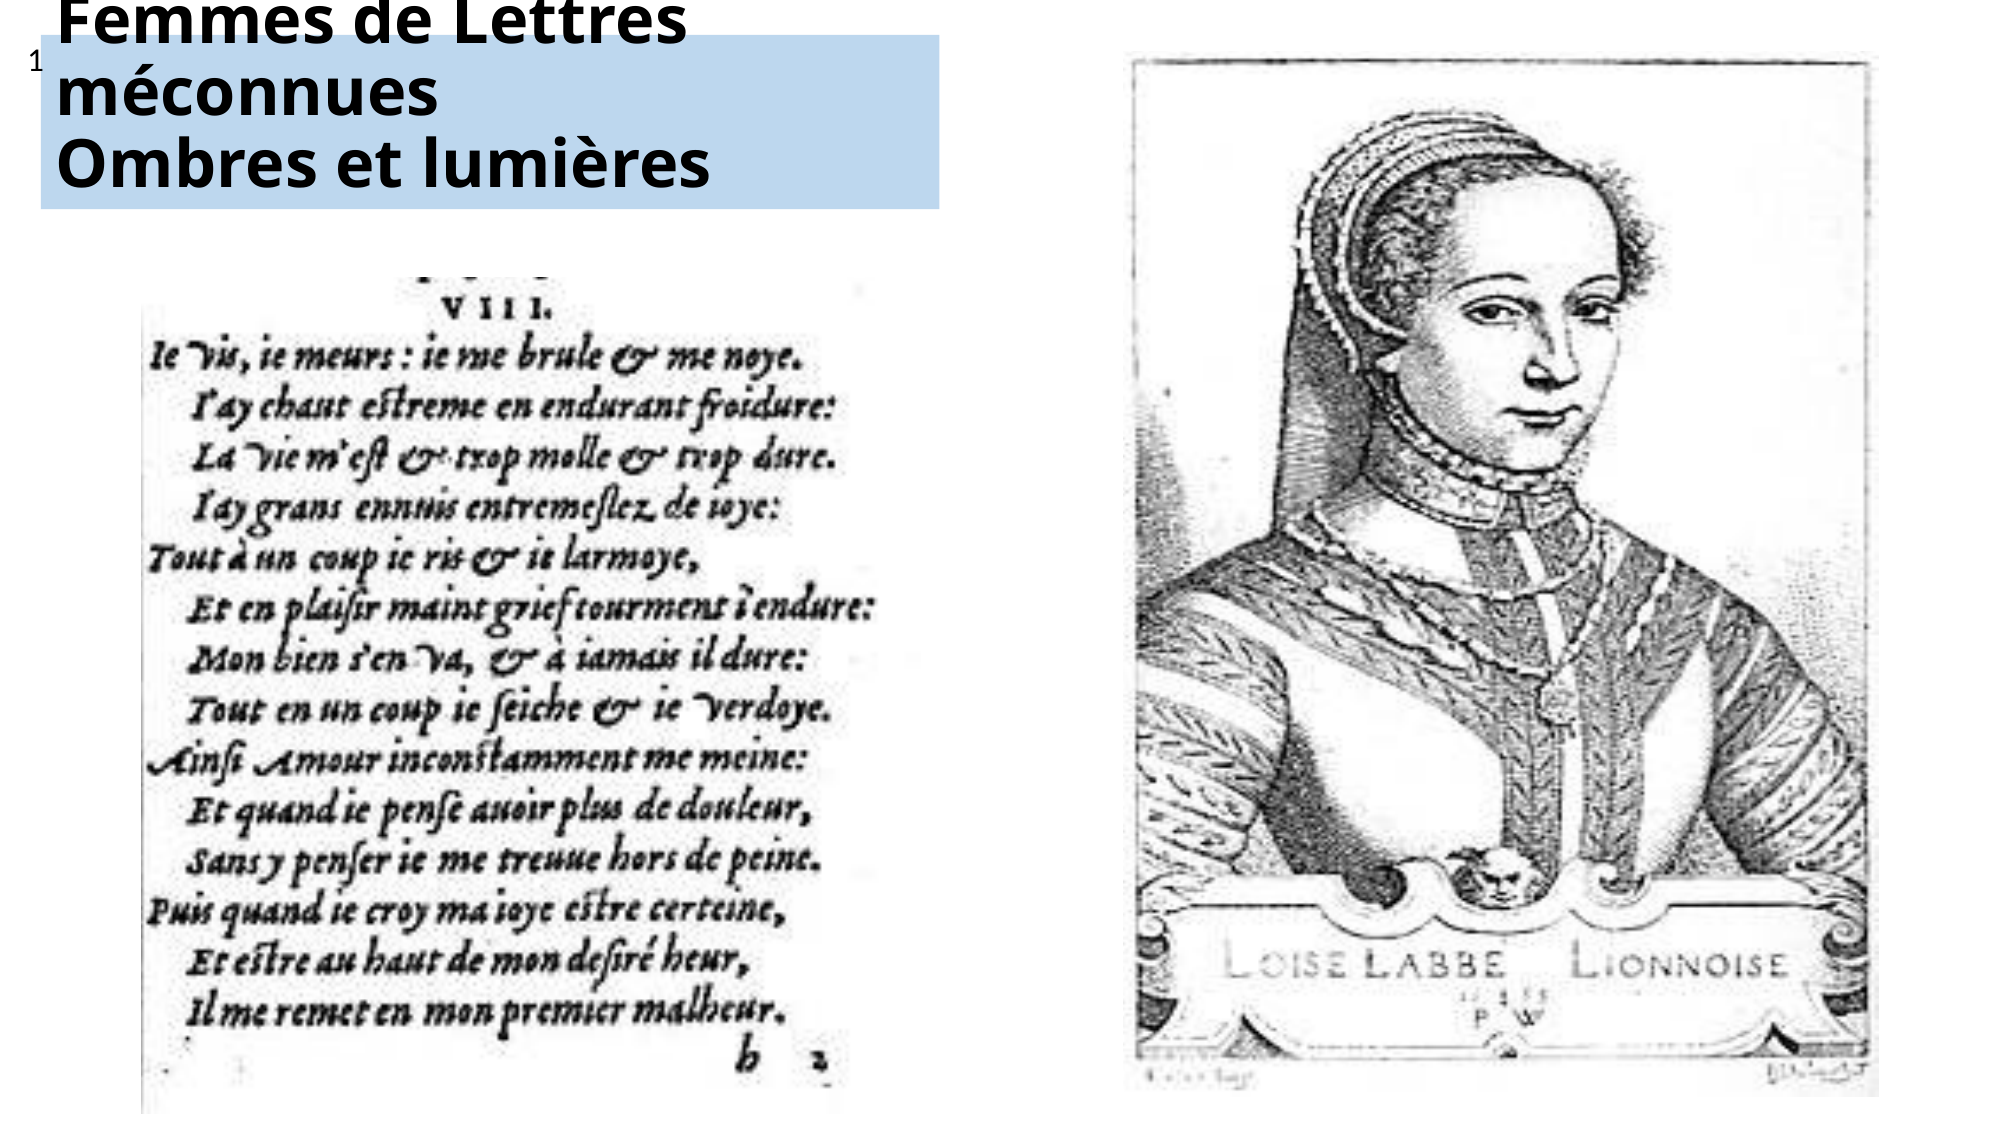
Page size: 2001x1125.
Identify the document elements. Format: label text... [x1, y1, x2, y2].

picture [1123, 51, 1879, 1097]
picture [141, 277, 921, 1115]
list 1 [12, 34, 1988, 1115]
